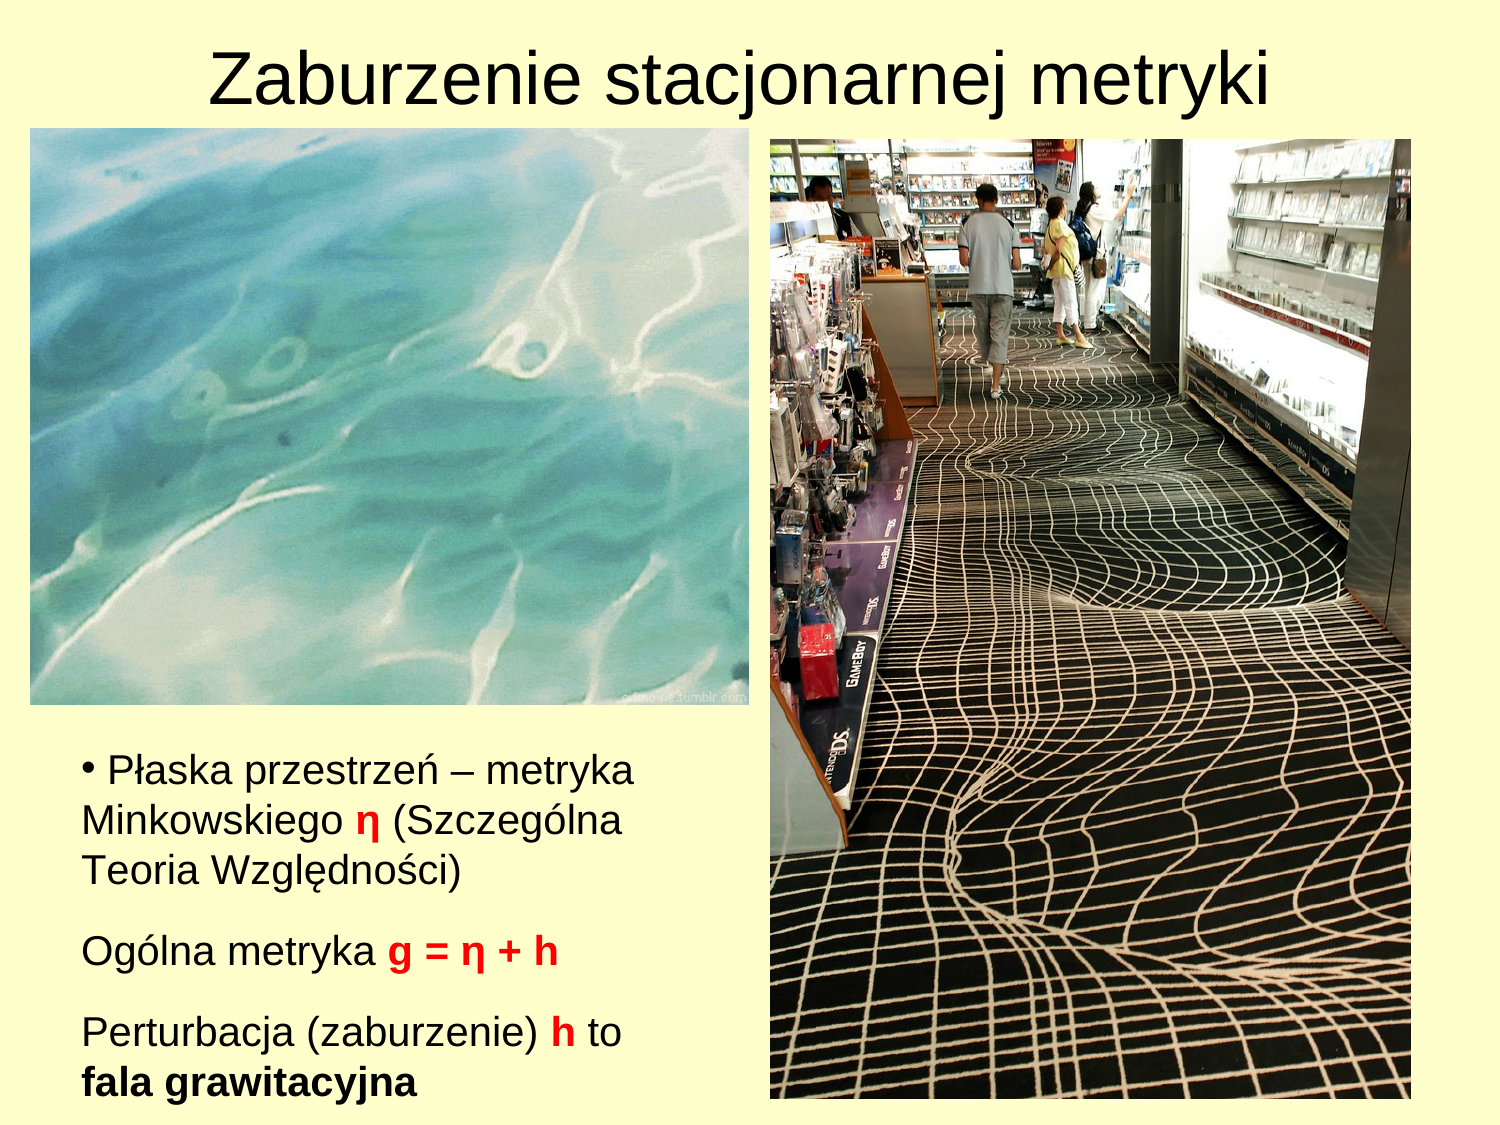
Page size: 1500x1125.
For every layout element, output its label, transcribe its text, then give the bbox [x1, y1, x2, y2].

picture [30, 128, 749, 706]
picture [770, 139, 1411, 1099]
text_box Zaburzenie stacjonarnej metryki [64, 13, 1415, 136]
text_box Płaska przestrzeń – metryka Minkowskiego η (Szczególna Teoria Względności) Ogólna metryka g = η + h Perturbacja (zaburzenie) h to fala grawitacyjna [66, 734, 721, 1114]
